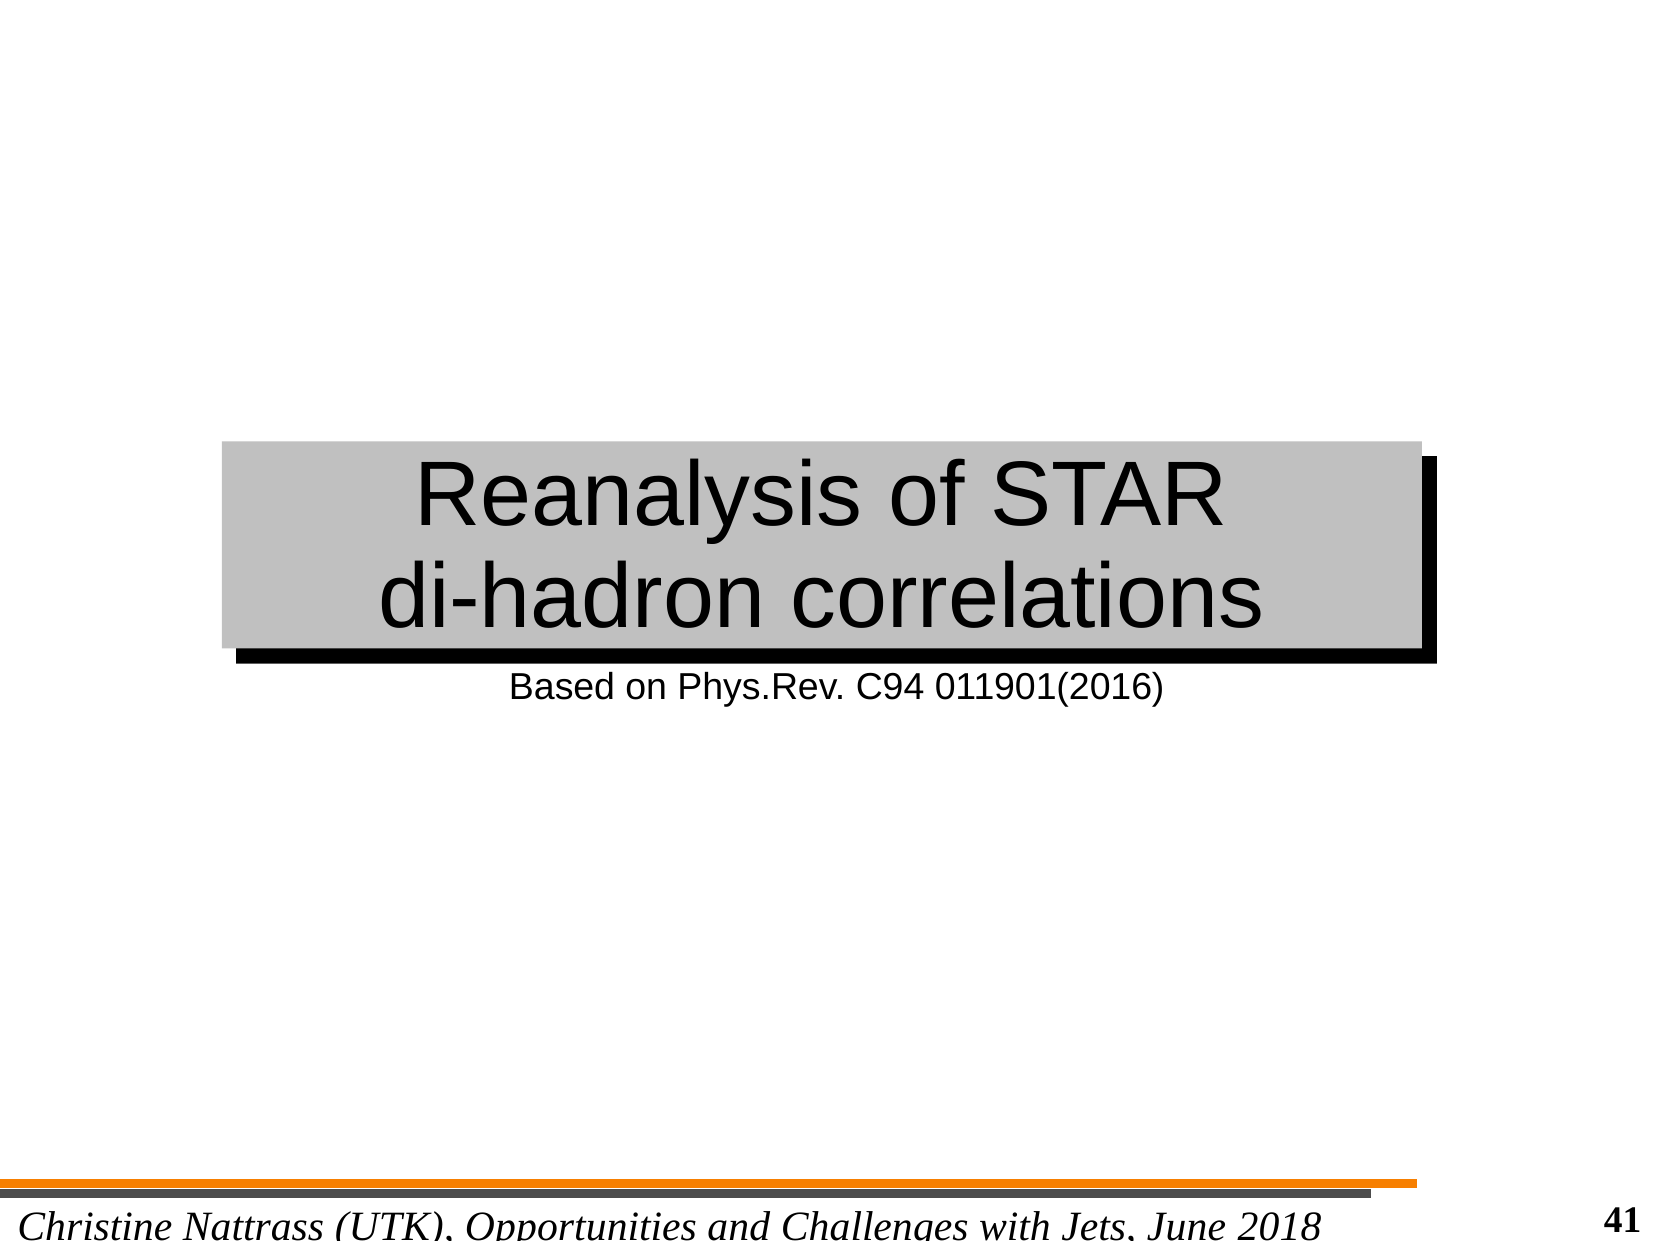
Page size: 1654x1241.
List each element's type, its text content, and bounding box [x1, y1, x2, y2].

title Reanalysis of STAR di-hadron correlations [221, 441, 1422, 649]
text_box Based on Phys.Rev. C94 011901(2016) [209, 665, 1475, 708]
